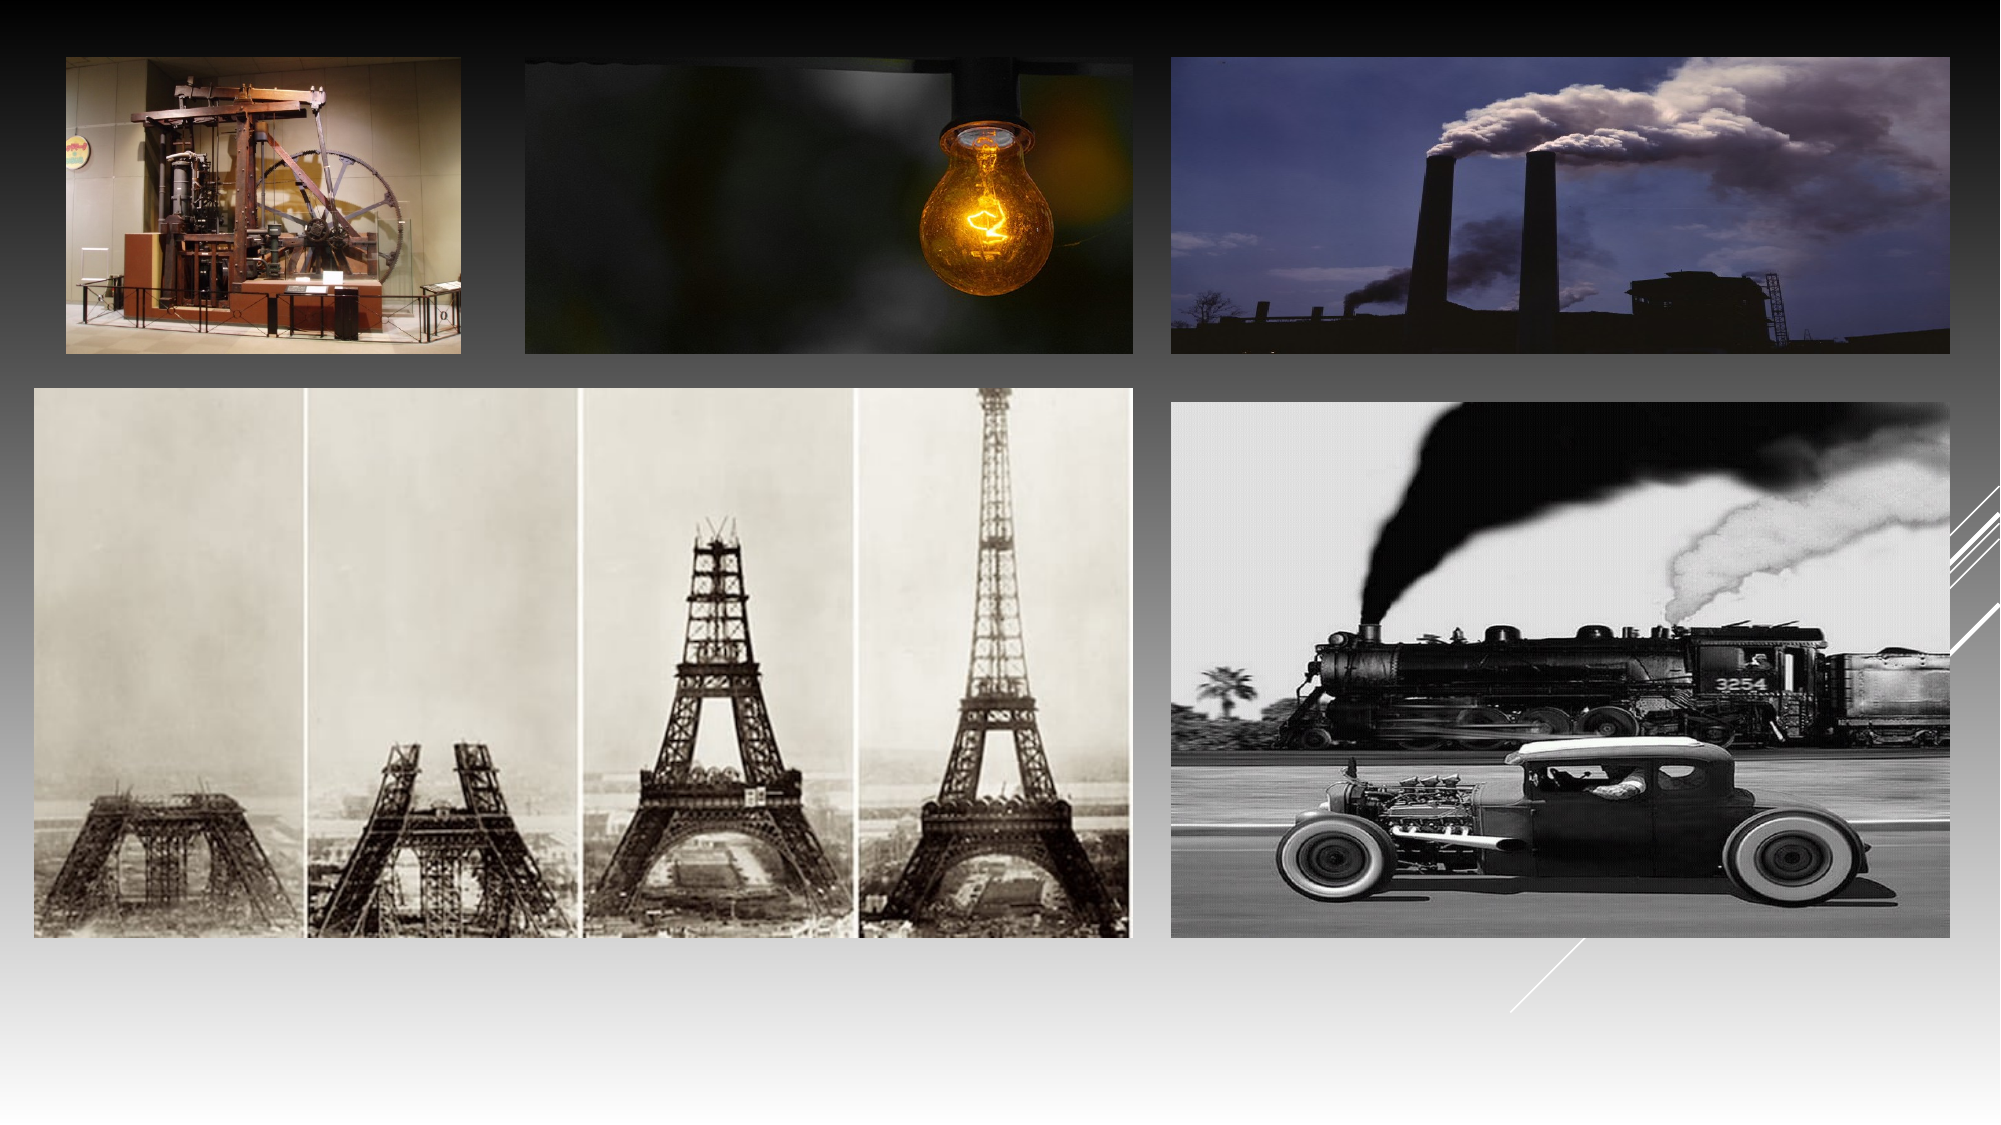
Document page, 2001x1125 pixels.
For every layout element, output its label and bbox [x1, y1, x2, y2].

picture [34, 388, 1133, 938]
picture [66, 57, 461, 354]
picture [525, 57, 1133, 354]
picture [1171, 402, 1950, 938]
picture [1171, 57, 1950, 354]
